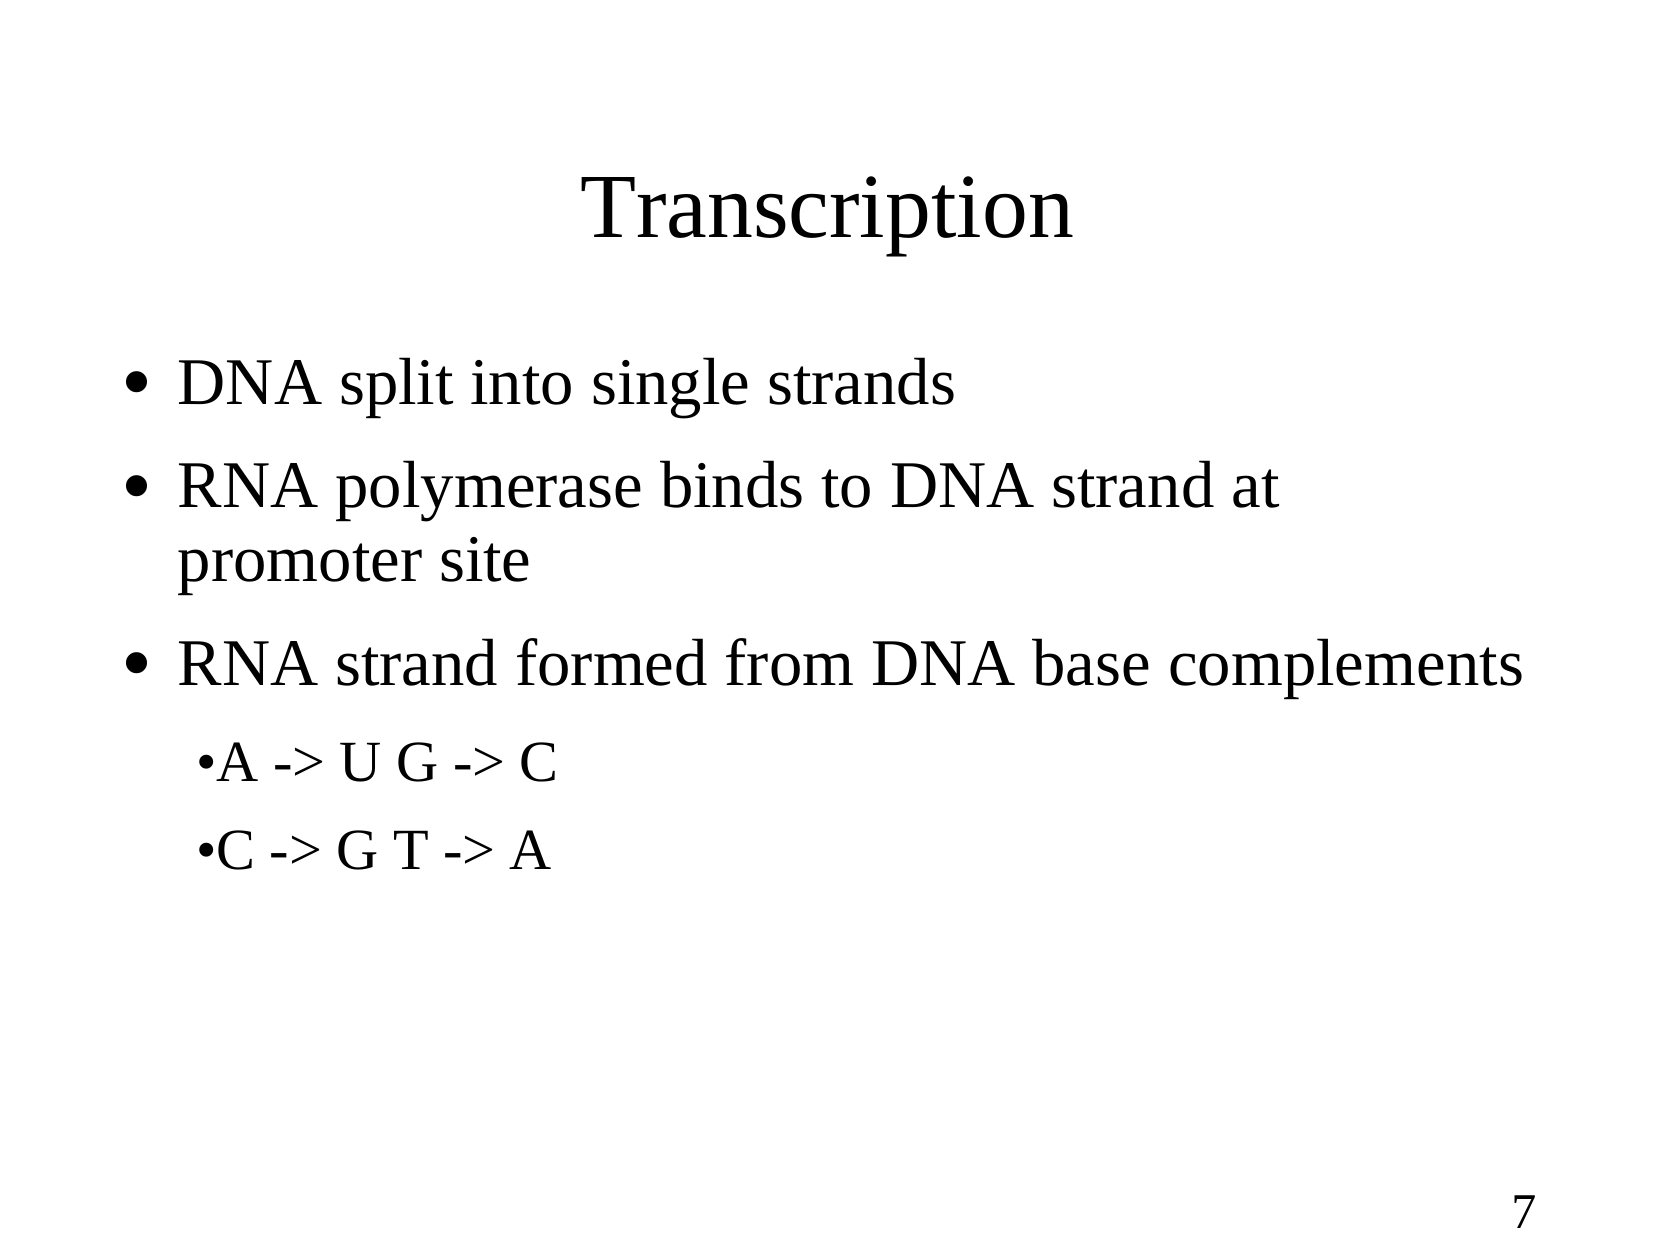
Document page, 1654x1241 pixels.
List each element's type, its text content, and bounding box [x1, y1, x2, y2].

list DNA split into single strands RNA polymerase binds to DNA strand at promoter site RNA strand formed from DNA base complements A -> U G -> C C -> G T -> A [121, 344, 1534, 1127]
title Transcription [121, 102, 1534, 311]
text_box <number> [1511, 1183, 1654, 1241]
